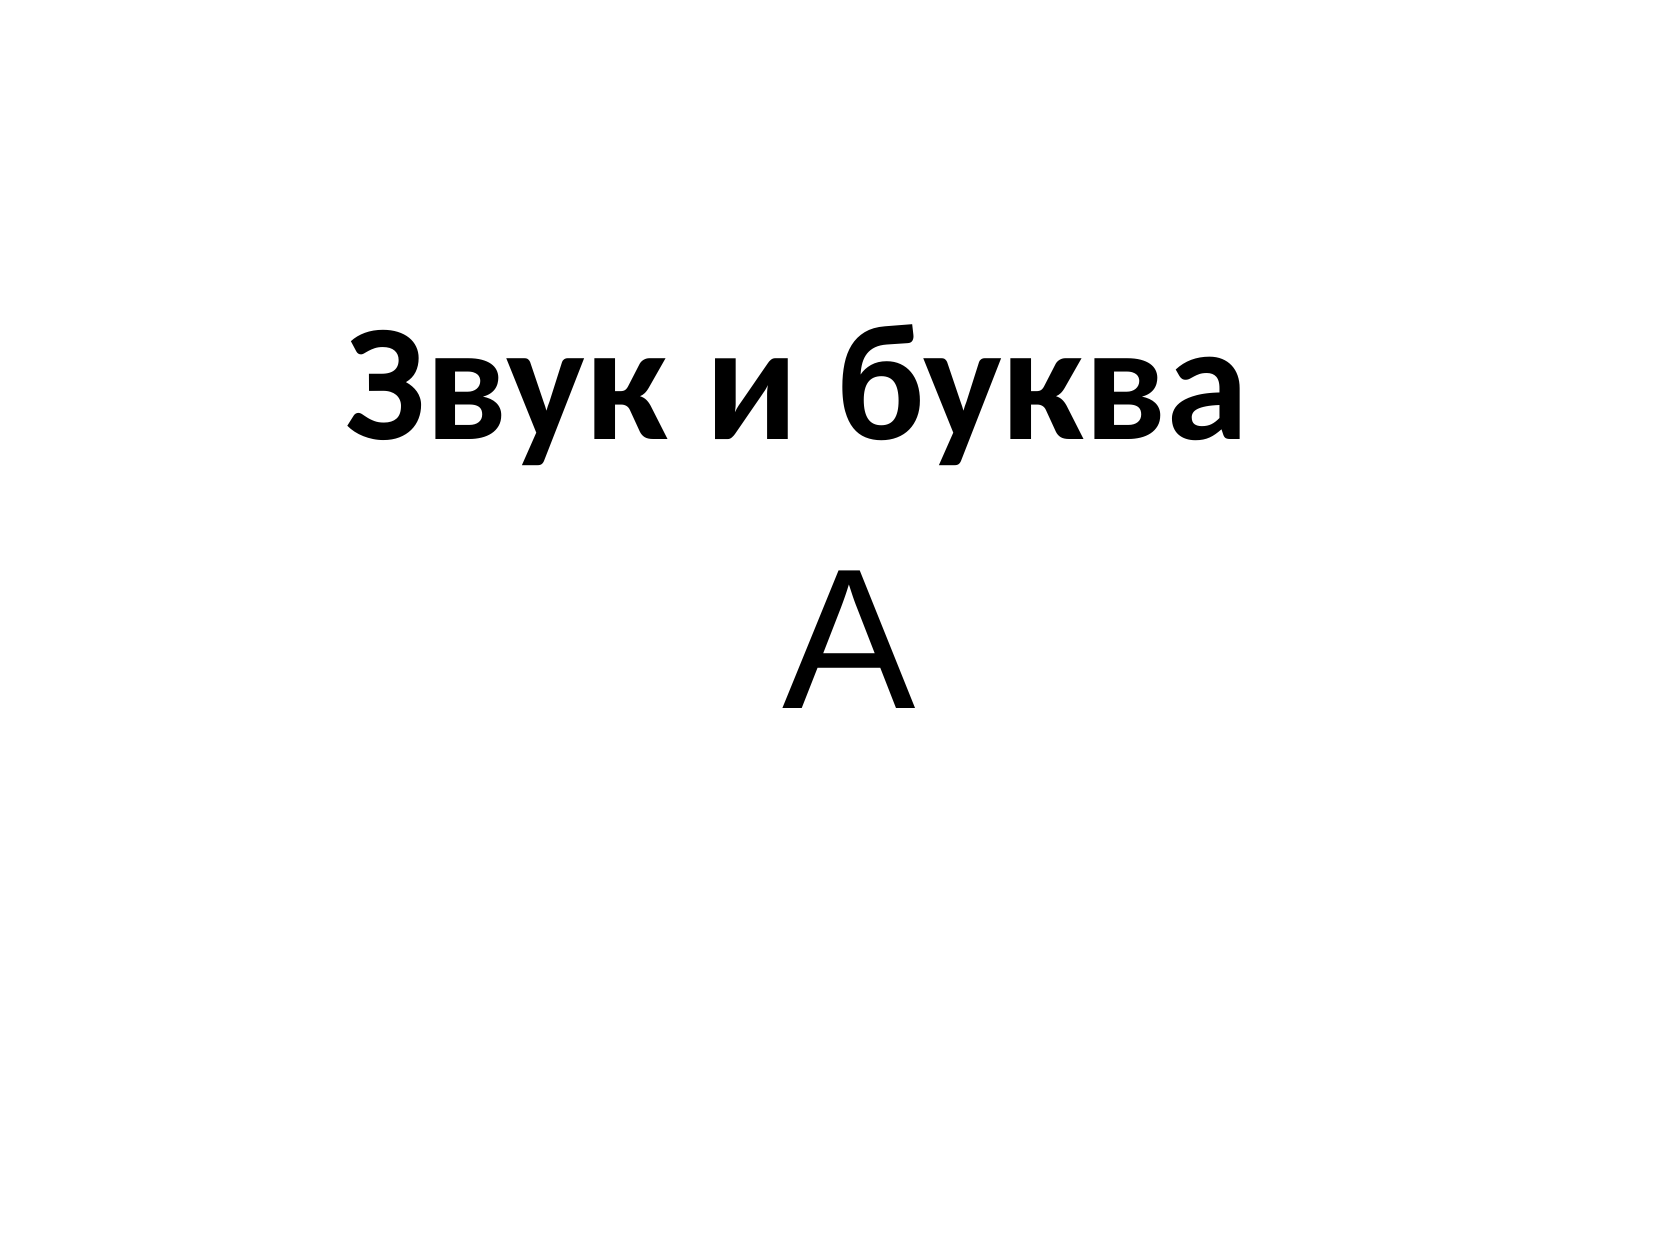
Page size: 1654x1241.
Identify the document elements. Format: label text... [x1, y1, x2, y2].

text_box Звук и буква [330, 265, 1275, 483]
text_box А [768, 519, 933, 767]
